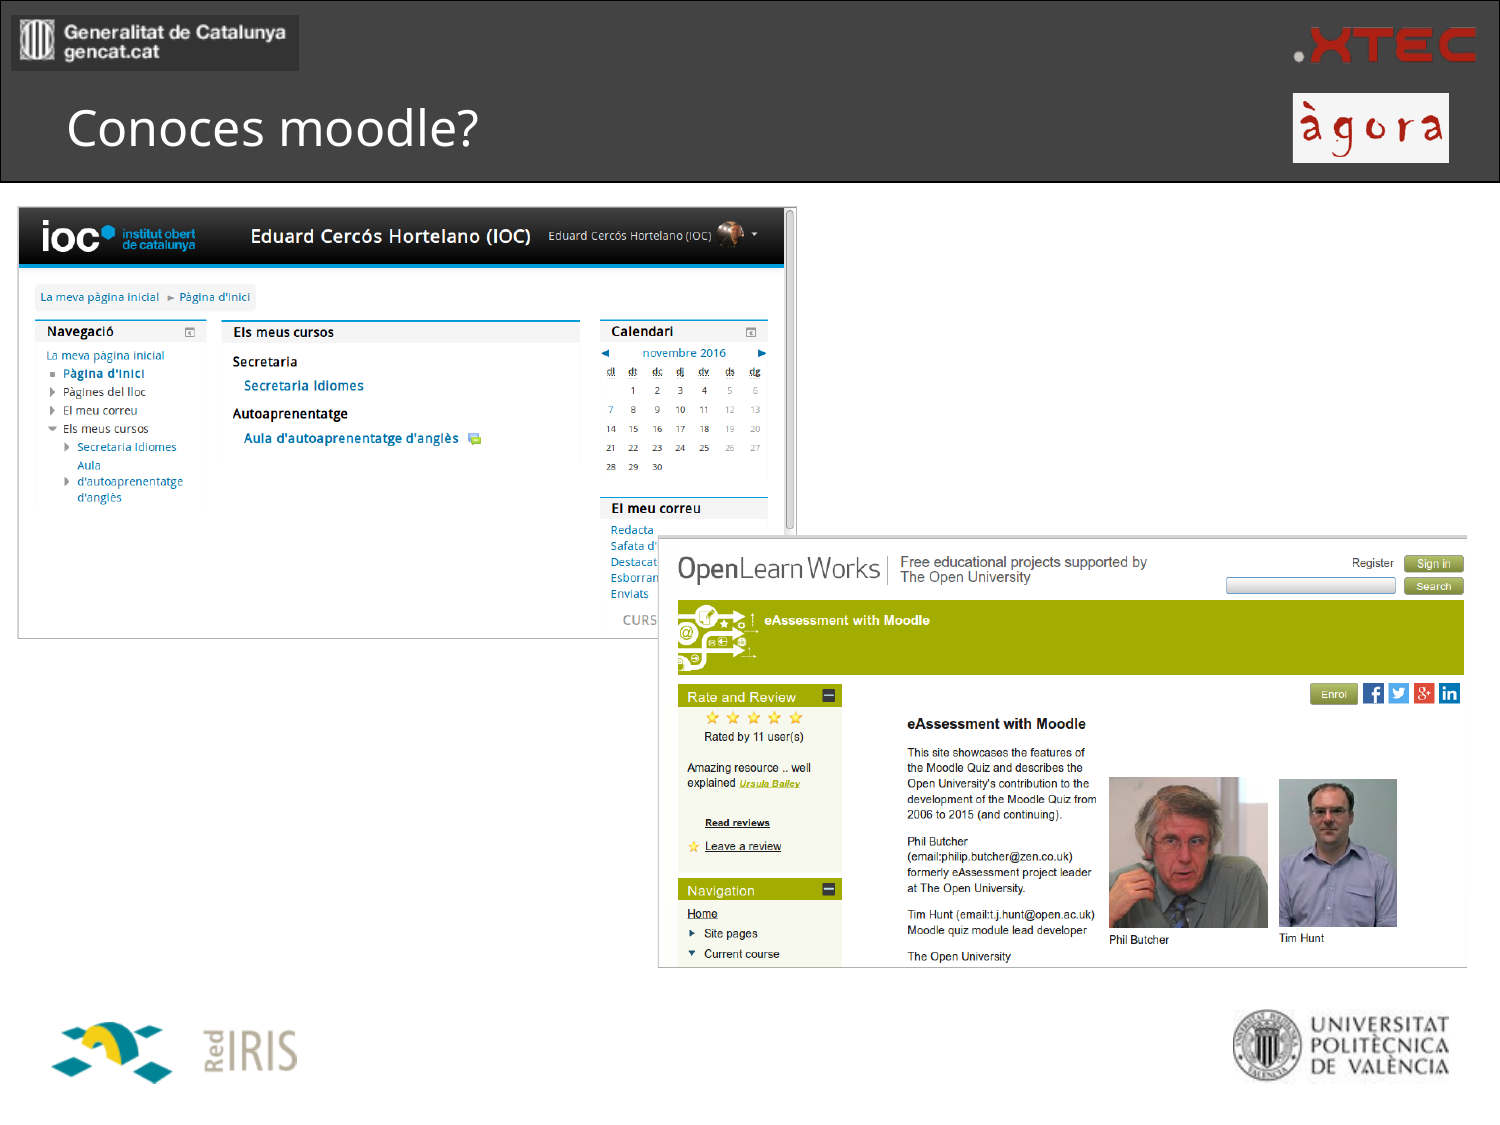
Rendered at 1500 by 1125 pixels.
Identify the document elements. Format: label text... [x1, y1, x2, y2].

picture [51, 1022, 297, 1084]
picture [17, 206, 1468, 968]
picture [1233, 1009, 1449, 1084]
picture [11, 15, 299, 71]
picture [1293, 23, 1480, 67]
title Conoces moodle? [51, 81, 1449, 207]
